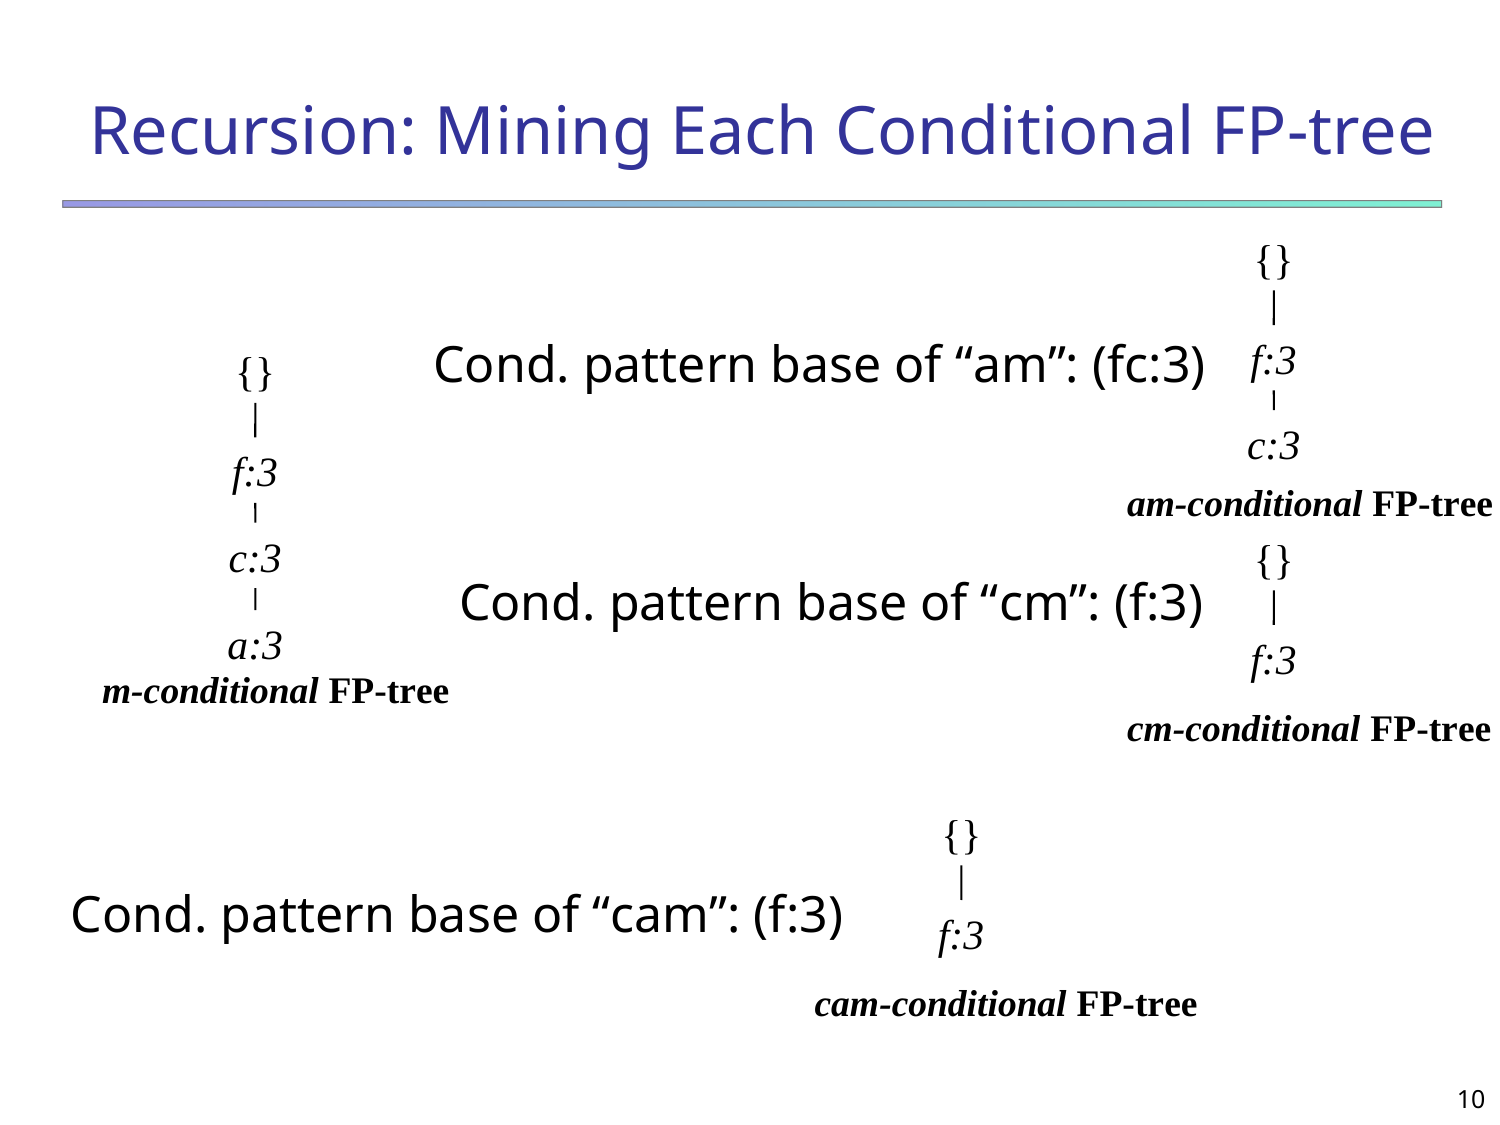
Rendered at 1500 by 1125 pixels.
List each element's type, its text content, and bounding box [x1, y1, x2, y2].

title Recursion: Mining Each Conditional FP-tree [62, 0, 1464, 175]
text_box f:3 [923, 900, 1000, 966]
text_box c:3 [213, 522, 298, 589]
text_box cam-conditional FP-tree [799, 971, 1213, 1032]
text_box Cond. pattern base of “cm”: (f:3) [444, 562, 1219, 638]
text_box {} [1239, 224, 1309, 291]
text_box f:3 [1235, 325, 1312, 391]
text_box cm-conditional FP-tree [1112, 696, 1500, 757]
text_box Cond. pattern base of “am”: (fc:3) [418, 324, 1221, 401]
text_box {} [1239, 525, 1309, 591]
text_box f:3 [217, 437, 294, 503]
text_box {} [220, 337, 291, 403]
text_box a:3 [232, 641, 242, 658]
text_box {} [926, 800, 997, 866]
text_box am-conditional FP-tree [1112, 471, 1500, 532]
text_box c:3 [1232, 410, 1316, 471]
text_box Cond. pattern base of “cam”: (f:3) [56, 874, 859, 951]
text_box a:3 [212, 610, 299, 658]
text_box f:3 [1235, 624, 1312, 691]
text_box <number> [1187, 1062, 1500, 1125]
text_box m-conditional FP-tree [87, 658, 465, 719]
